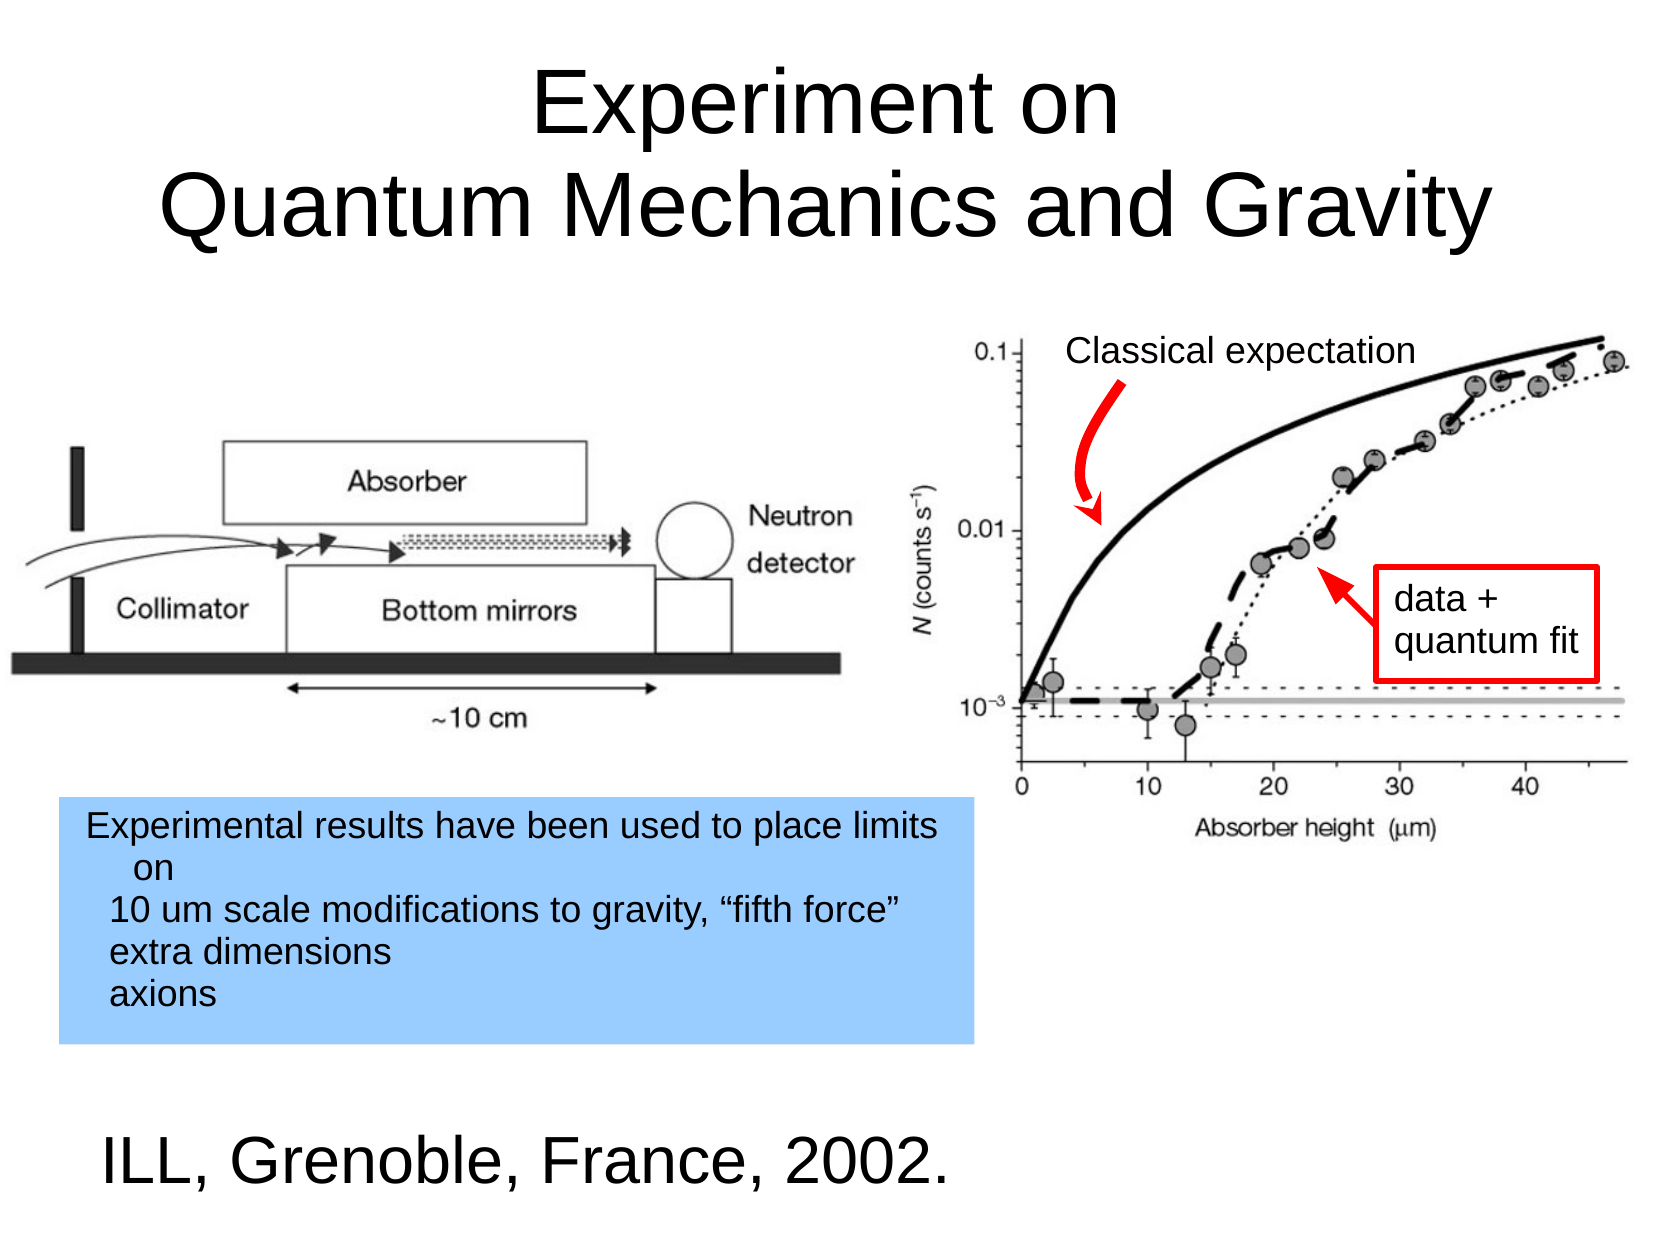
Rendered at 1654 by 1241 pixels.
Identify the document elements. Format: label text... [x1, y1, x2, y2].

text_box data + quantum fit [1375, 566, 1598, 681]
picture [5, 429, 878, 751]
list ILL, Grenoble, France, 2002. [82, 1122, 1571, 1217]
text_box Classical expectation [1050, 321, 1432, 380]
picture [898, 311, 1654, 857]
text_box Experimental results have been used to place limits on 10 um scale modifications to gravity, “fifth force” extra dimensions axions [59, 797, 975, 1045]
title Experiment on Quantum Mechanics and Gravity [82, 39, 1571, 267]
